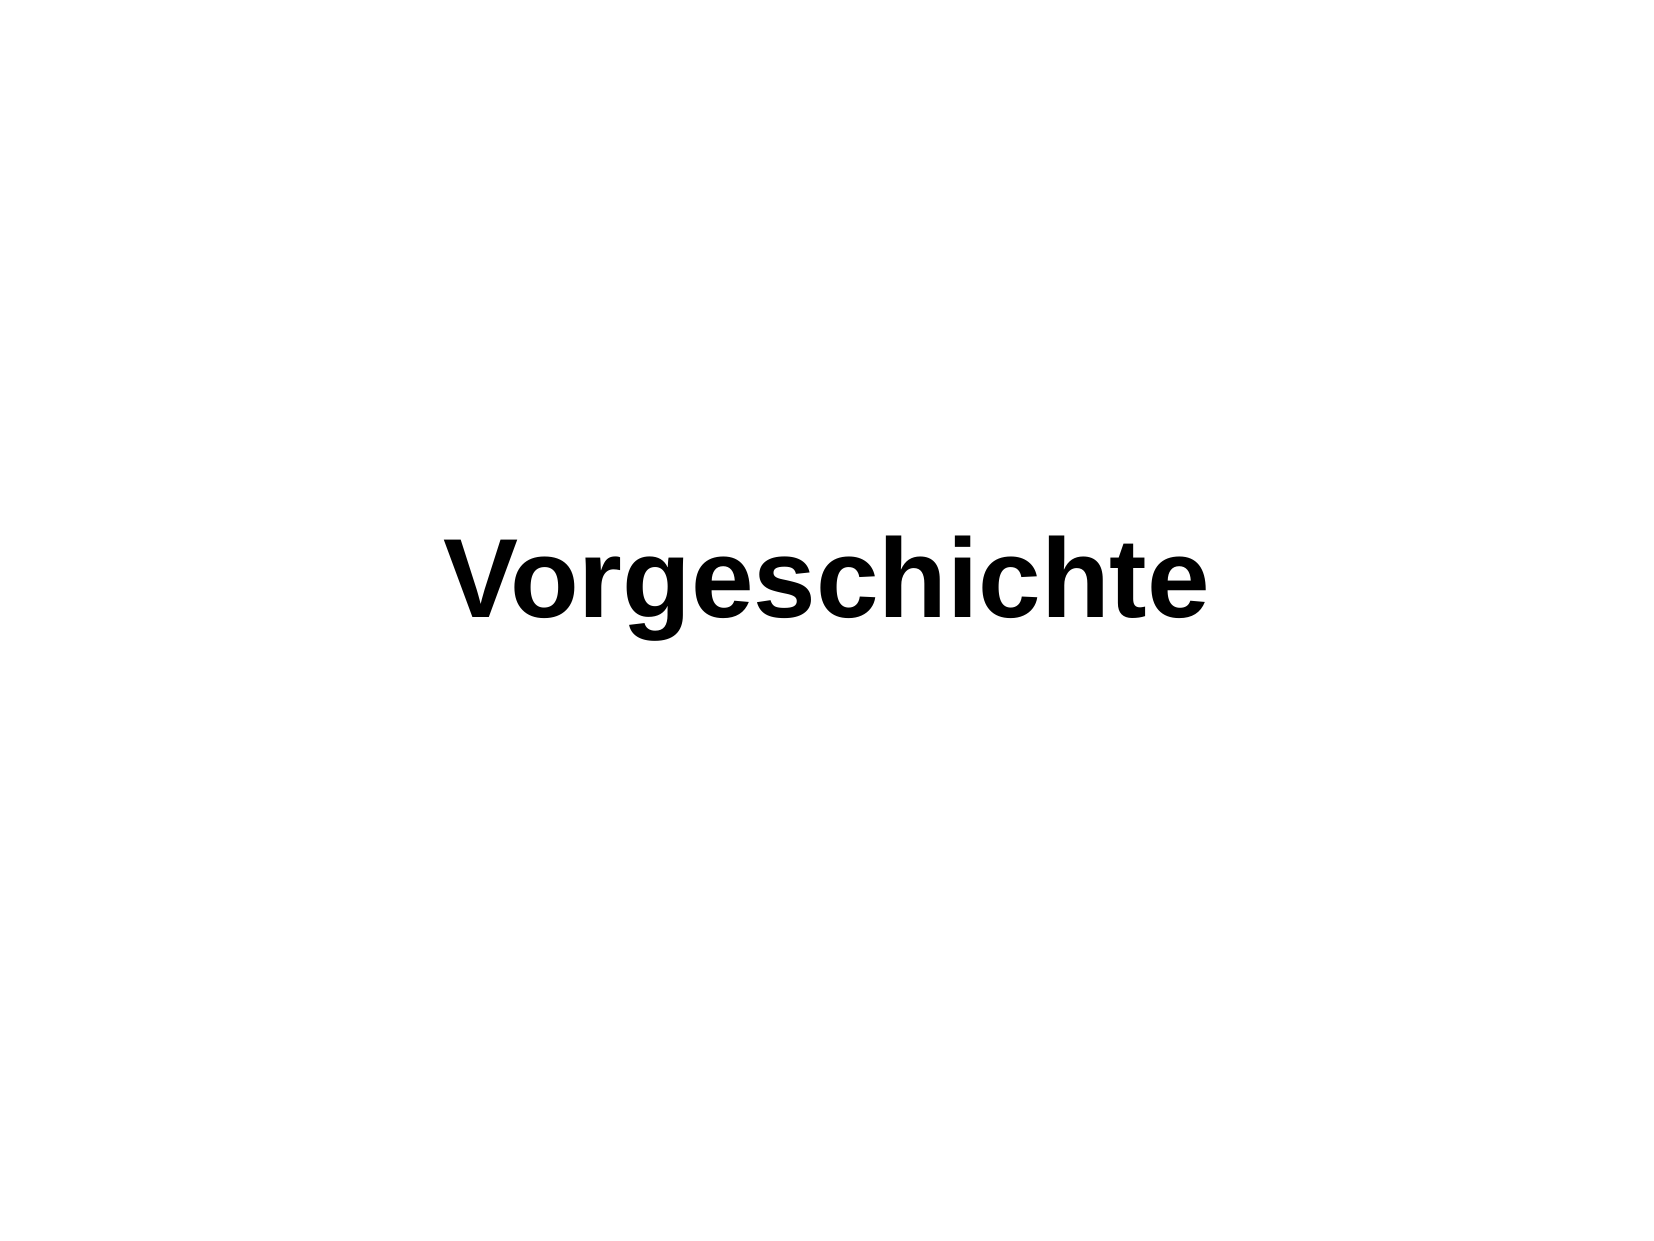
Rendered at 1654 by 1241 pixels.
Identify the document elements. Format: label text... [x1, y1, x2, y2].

subtitle Vorgeschichte [82, 49, 1571, 1109]
